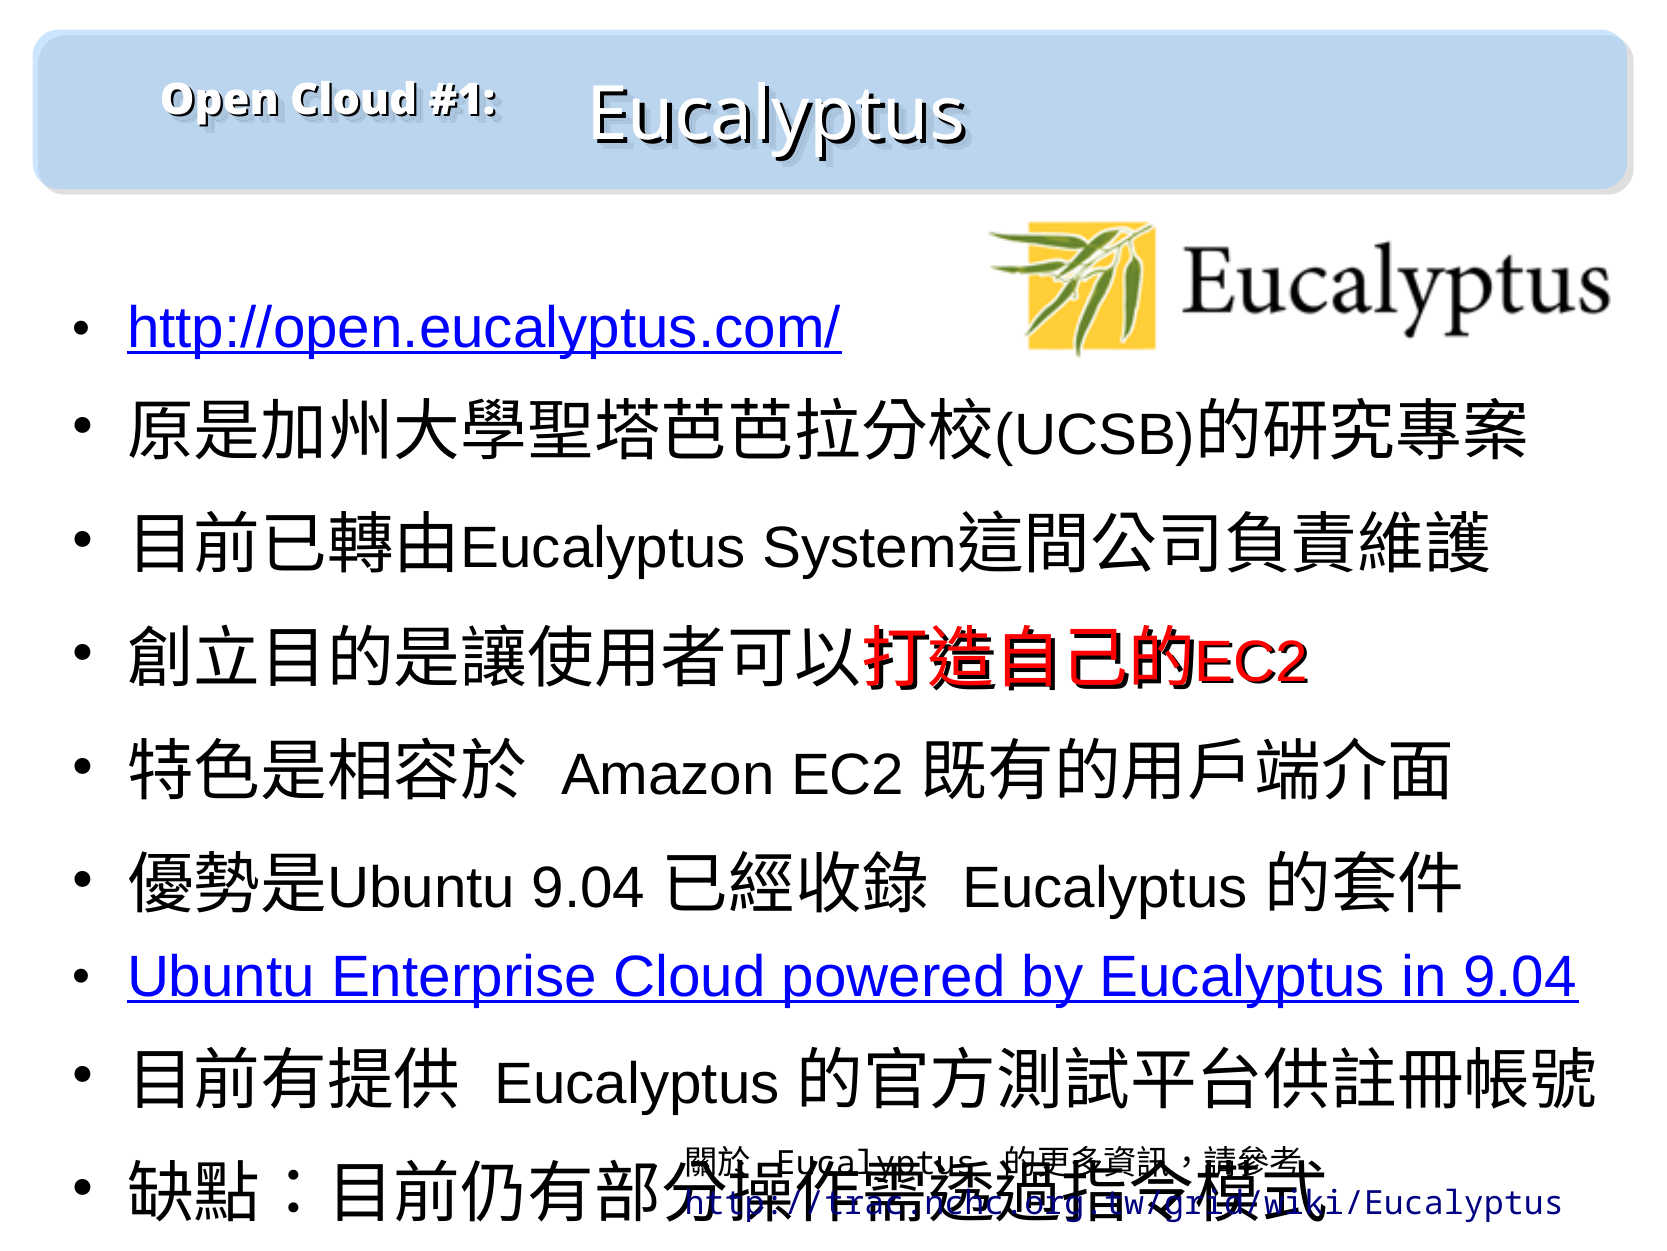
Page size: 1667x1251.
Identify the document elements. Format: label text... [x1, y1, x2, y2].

list http://open.eucalyptus.com/ 原是加州大學聖塔芭芭拉分校(UCSB)的研究專案 目前已轉由Eucalyptus System這間公司負責維護 創立目的是讓使用者可以打造自己的EC2 特色是相容於 Amazon EC2 既有的用戶端介面 優勢是Ubuntu 9.04 已經收錄 Eucalyptus 的套件 Ubuntu Enterprise Cloud powered by Eucalyptus in 9.04 目前有提供 Eucalyptus 的官方測試平台供註冊帳號 缺點：目前仍有部分操作需透過指令模式 [70, 295, 1636, 1119]
picture [987, 220, 1613, 295]
text_box Open Cloud #1: Eucalyptus [32, 29, 1628, 190]
text_box 關於 Eucalyptus 的更多資訊，請參考 http://trac.nchc.org.tw/grid/wiki/Eucalyptus [664, 1127, 1642, 1235]
